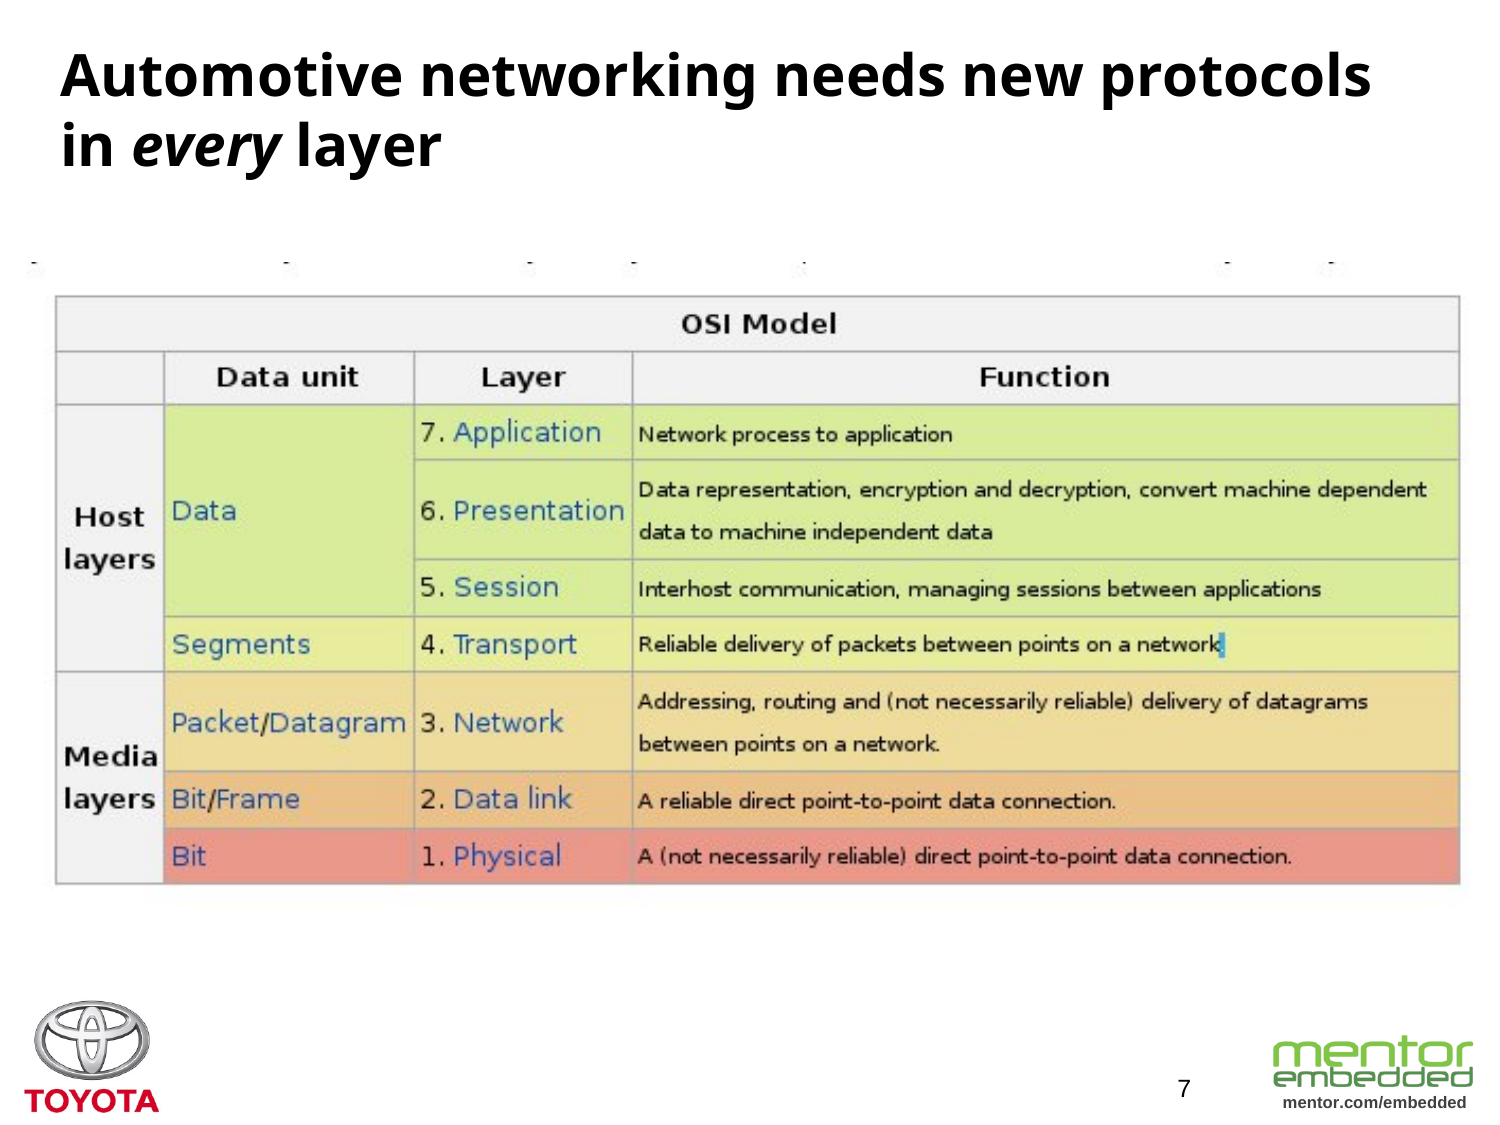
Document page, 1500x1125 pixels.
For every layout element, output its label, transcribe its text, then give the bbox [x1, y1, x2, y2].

picture [11, 262, 1497, 915]
picture [24, 998, 163, 1114]
text_box Automotive networking needs new protocols in every layer [0, 29, 1485, 186]
picture [1268, 1030, 1476, 1092]
